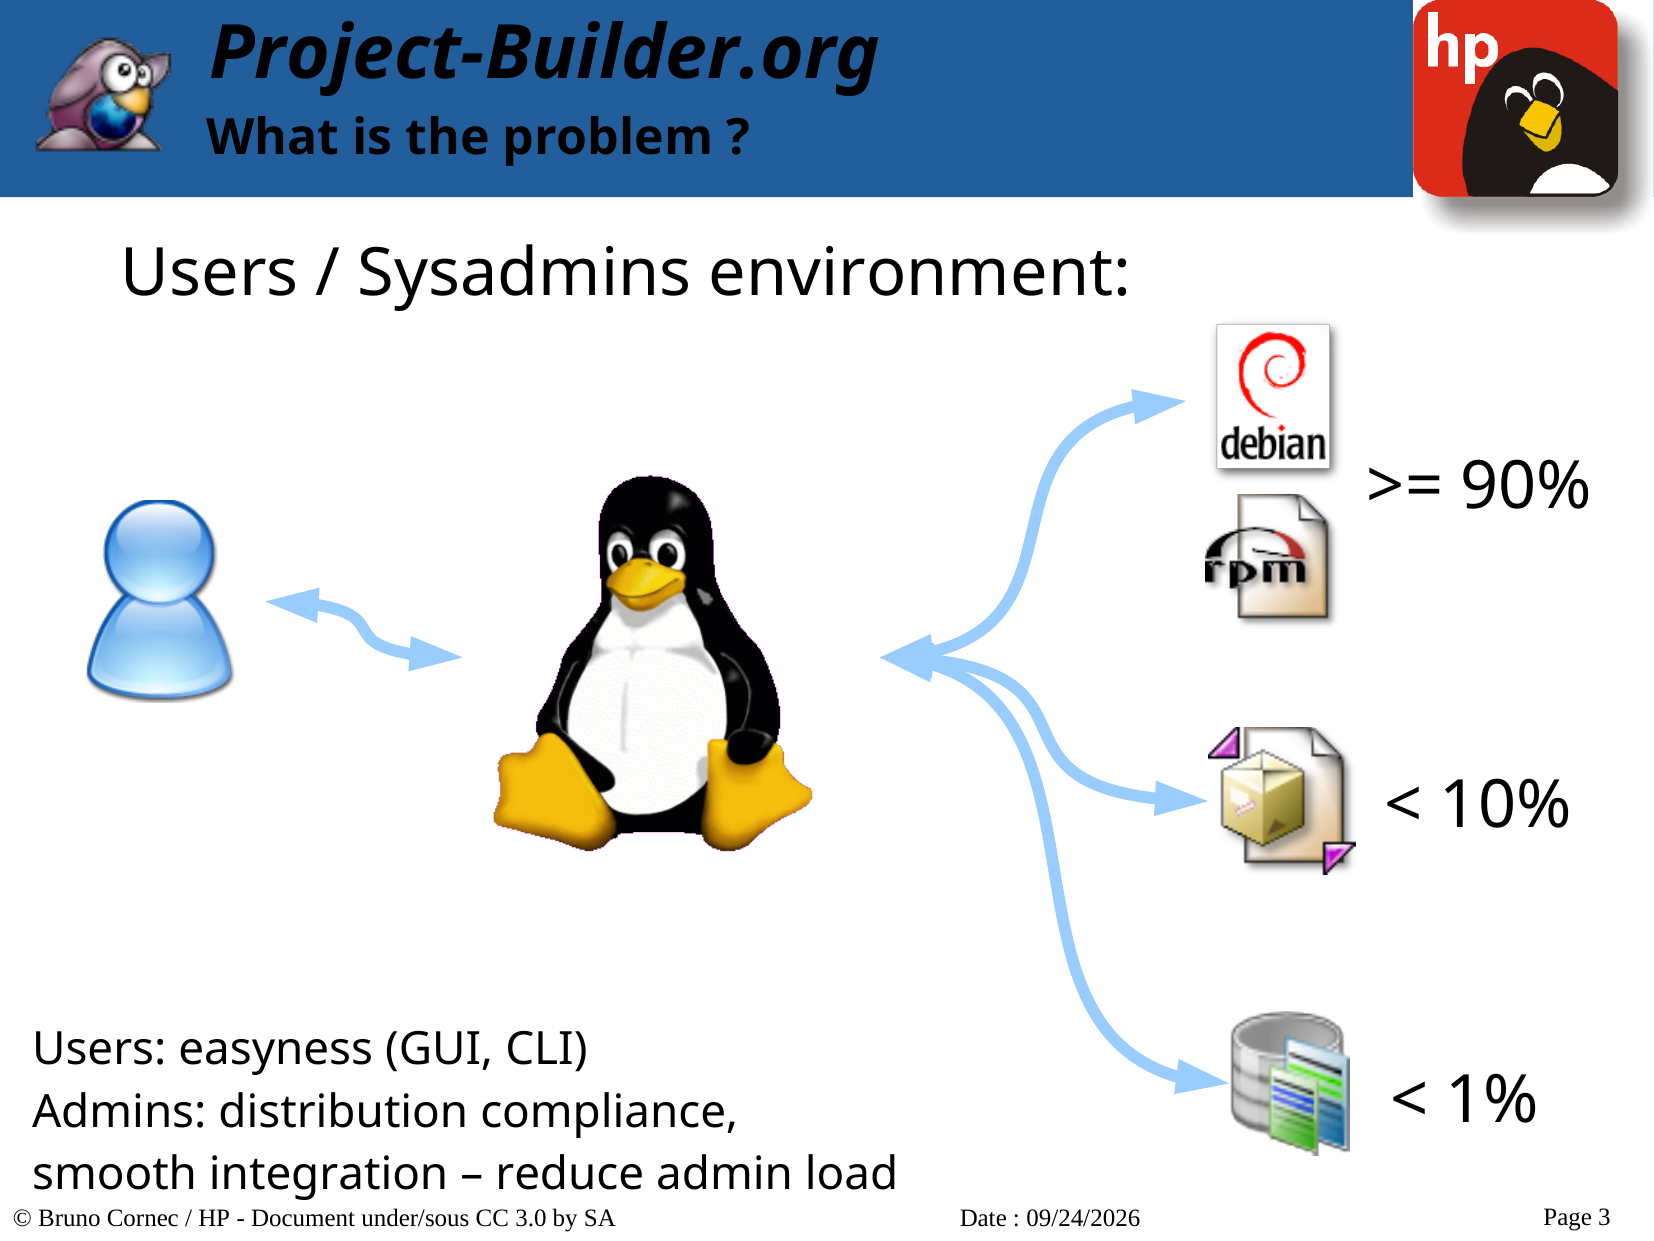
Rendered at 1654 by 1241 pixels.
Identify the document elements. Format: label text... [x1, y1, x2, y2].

picture [1208, 727, 1356, 875]
picture [1186, 311, 1364, 492]
text_box >= 90% [1366, 437, 1654, 523]
picture [1413, 0, 1654, 235]
picture [62, 500, 266, 703]
text_box < 1% [1390, 1051, 1654, 1137]
picture [0, 0, 211, 199]
title What is the problem ? [206, 56, 1121, 218]
picture [1205, 494, 1339, 629]
text_box Users / Sysadmins environment: [120, 224, 1168, 311]
picture [462, 430, 880, 884]
picture [1229, 1011, 1350, 1156]
text_box Users: easyness (GUI, CLI) Admins: distribution compliance, smooth integration – reduce admin load [32, 1015, 1008, 1176]
text_box < 10% [1384, 755, 1654, 842]
